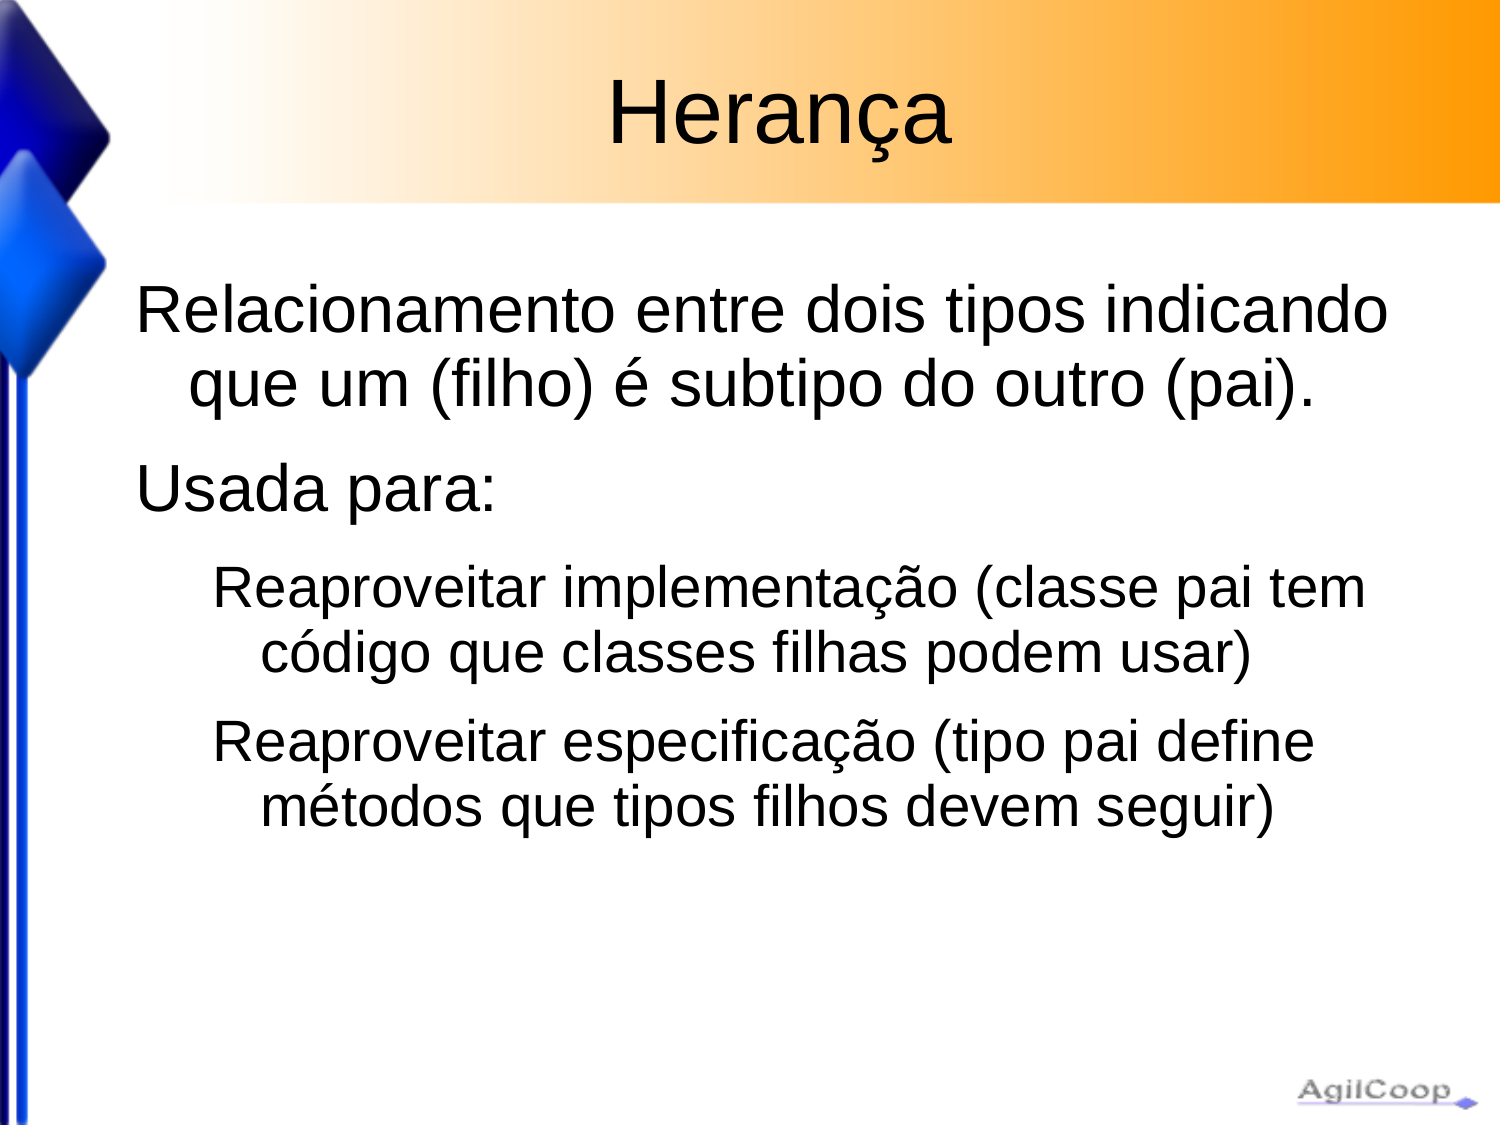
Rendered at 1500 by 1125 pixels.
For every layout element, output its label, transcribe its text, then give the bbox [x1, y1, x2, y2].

picture [0, 0, 1500, 1125]
list Relacionamento entre dois tipos indicando que um (filho) é subtipo do outro (pai). Usada para: Reaproveitar implementação (classe pai tem código que classes filhas podem usar) Reaproveitar especificação (tipo pai define métodos que tipos filhos devem seguir) [118, 271, 1447, 1108]
title Herança [82, 8, 1477, 216]
